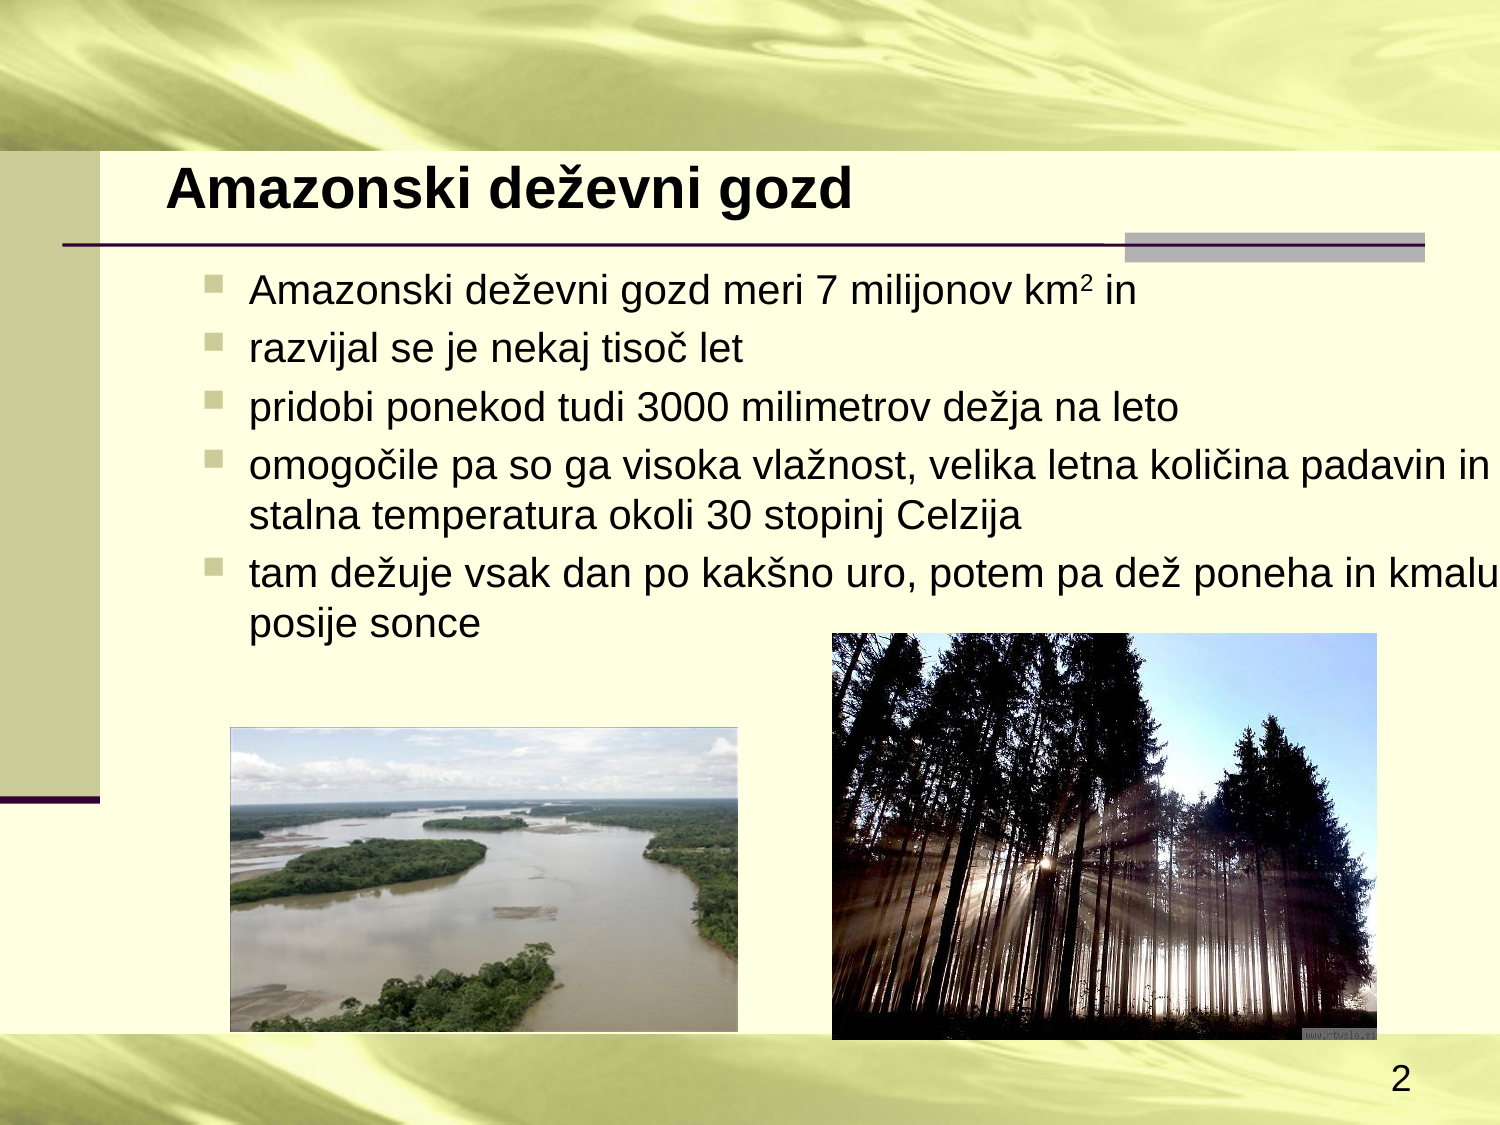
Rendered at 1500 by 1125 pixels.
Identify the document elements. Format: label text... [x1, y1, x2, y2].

picture [832, 669, 1377, 1041]
text_box Amazonski deževni gozd meri 7 milijonov km2 in razvijal se je nekaj tisoč let pridobi ponekod tudi 3000 milimetrov dežja na leto omogočile pa so ga visoka vlažnost, velika letna količina padavin in stalna temperatura okoli 30 stopinj Celzija tam dežuje vsak dan po kakšno uro, potem pa dež poneha in kmalu posije sonce [112, 255, 1500, 669]
title Amazonski deževni gozd [150, 137, 1425, 234]
picture [230, 727, 738, 1032]
